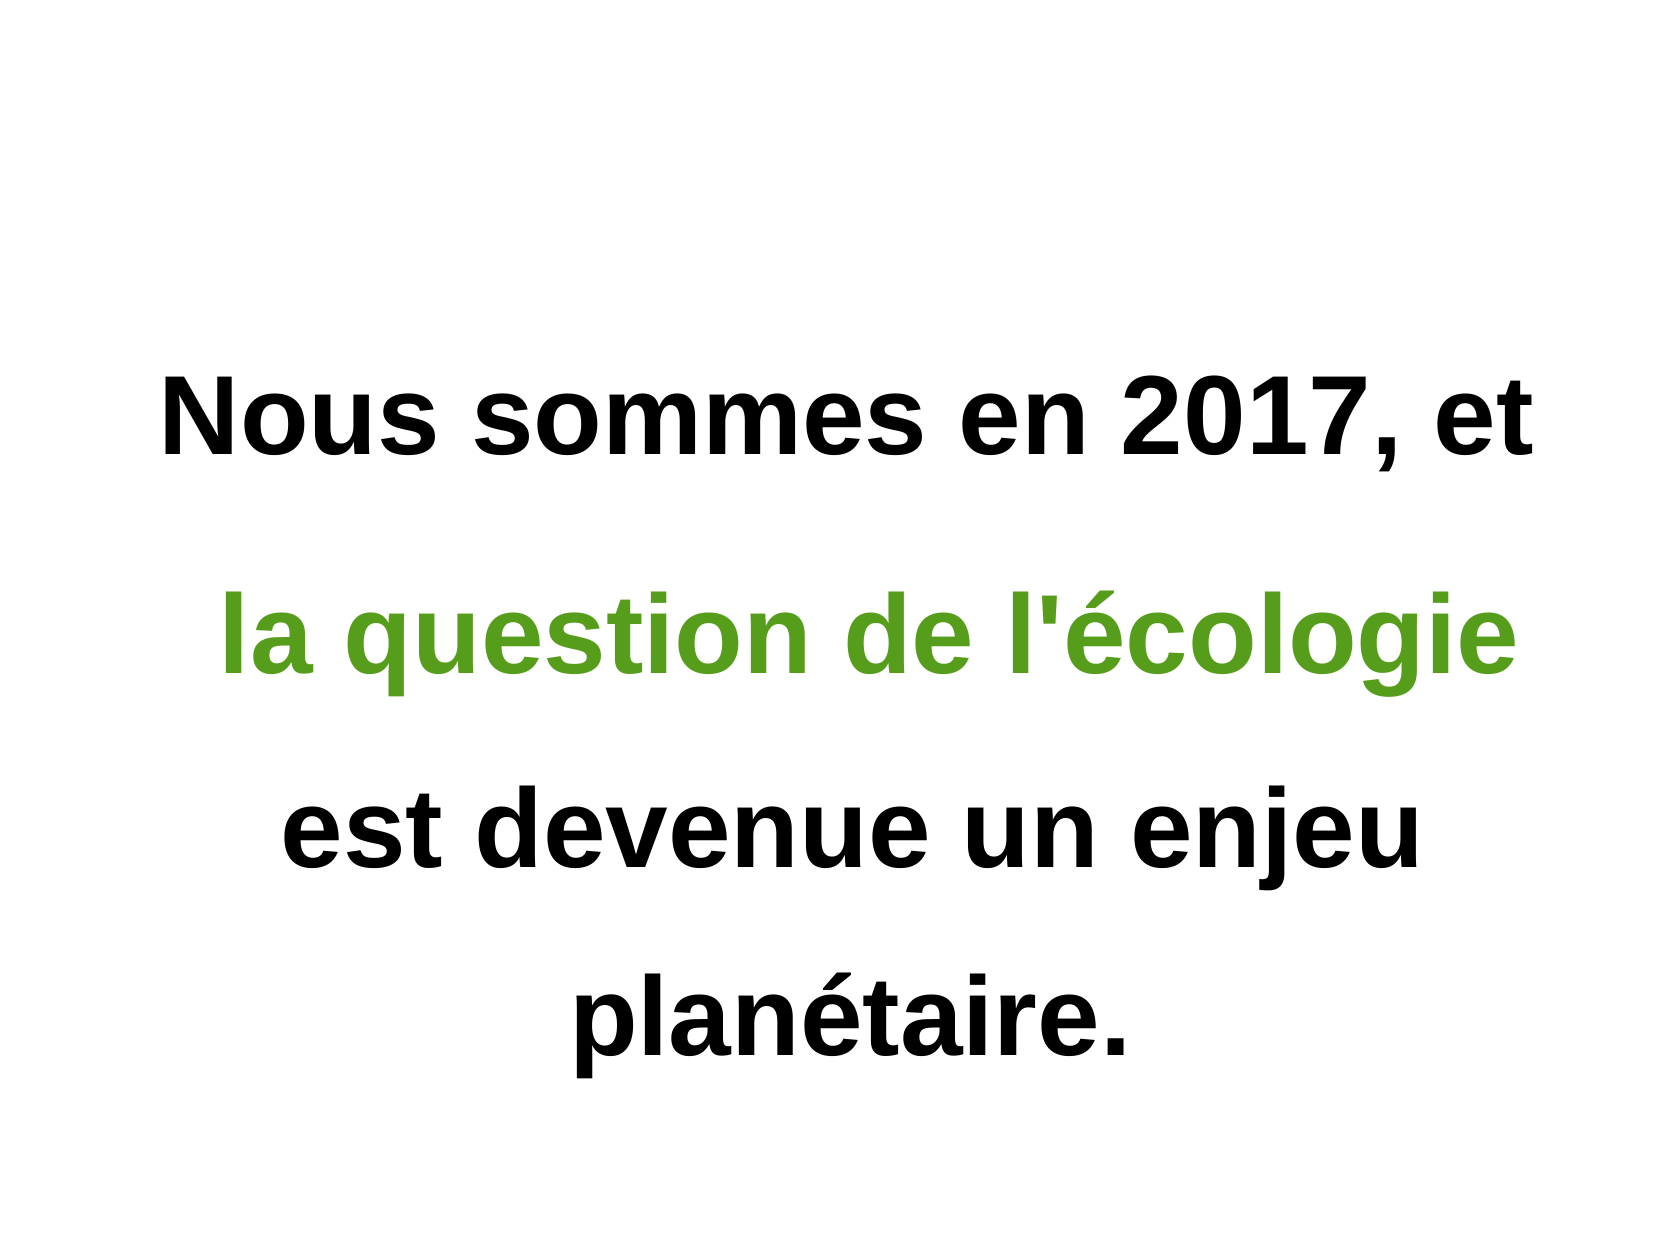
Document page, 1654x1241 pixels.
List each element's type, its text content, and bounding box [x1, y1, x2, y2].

text_box la question de l'écologie [133, 509, 1536, 650]
list Nous sommes en 2017, et [82, 290, 1571, 438]
text_box est devenue un enjeu planétaire. [106, 695, 1559, 1087]
